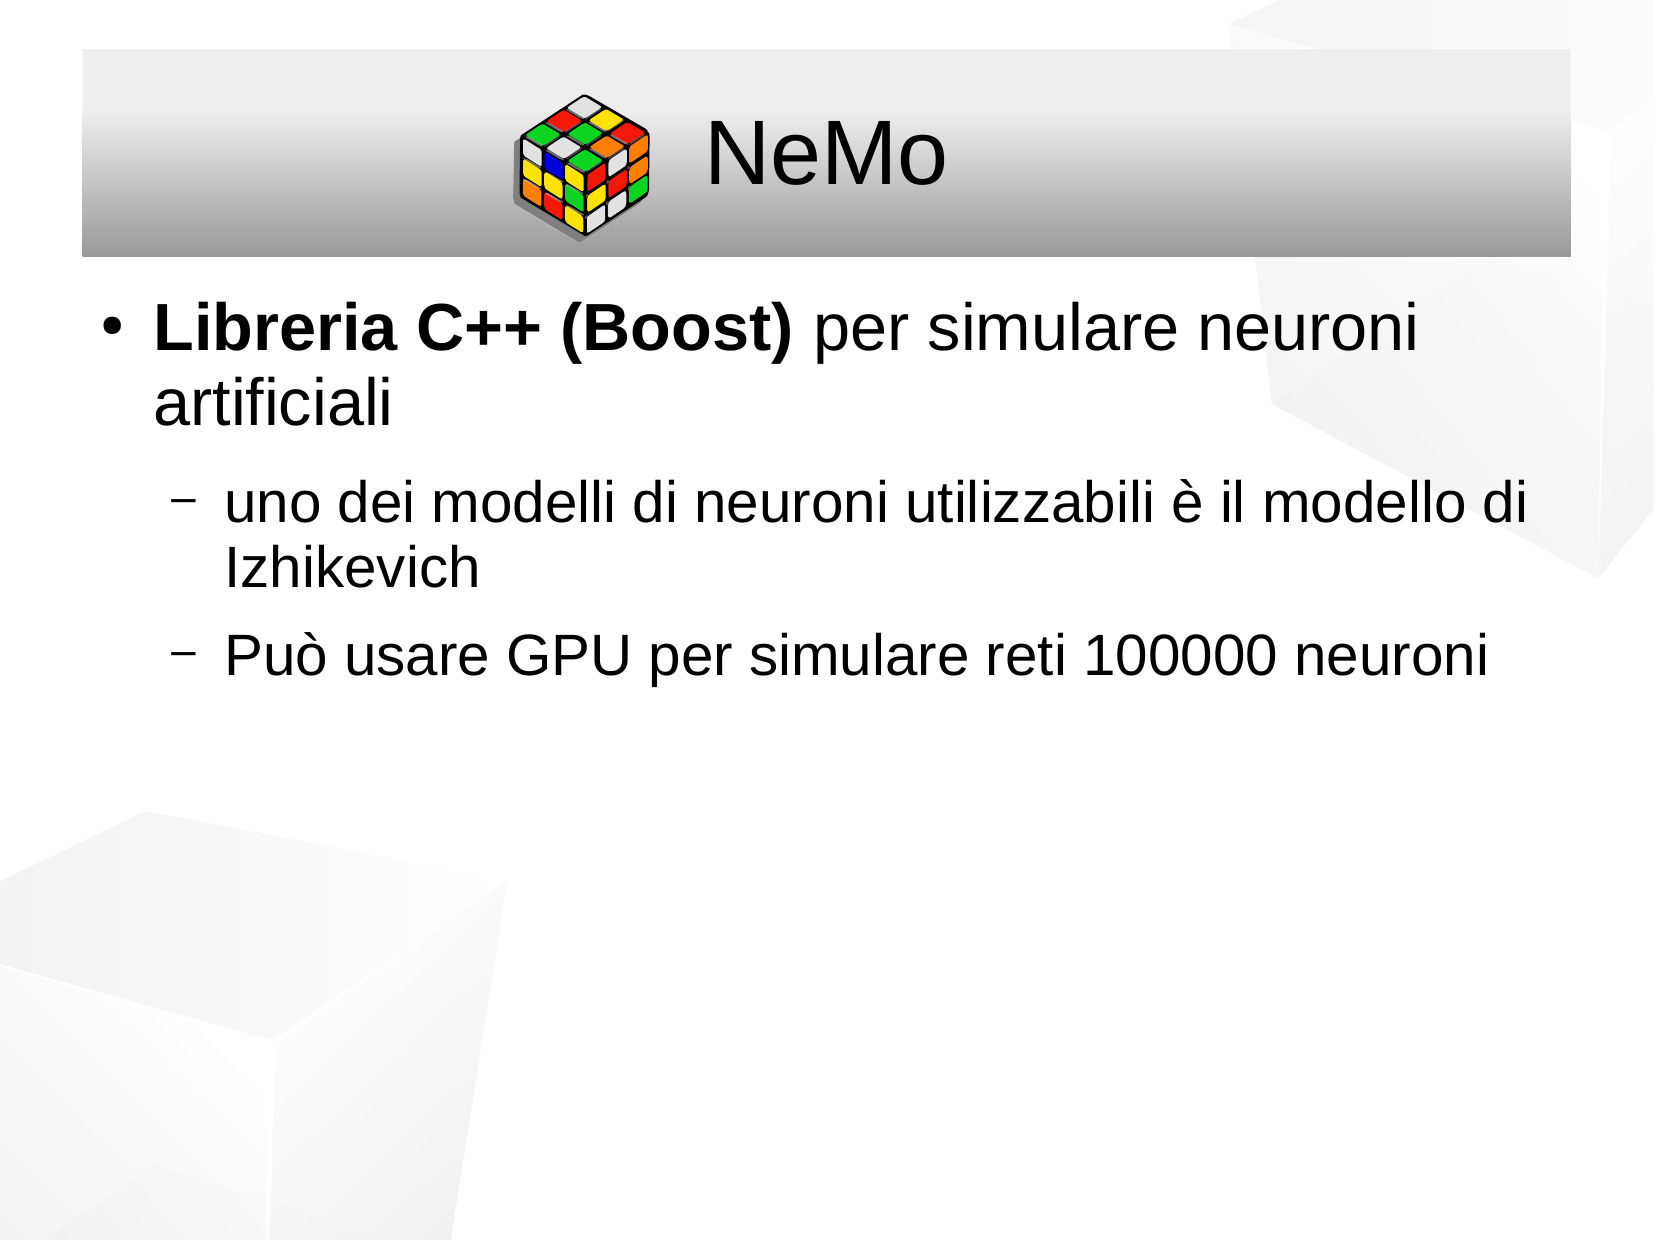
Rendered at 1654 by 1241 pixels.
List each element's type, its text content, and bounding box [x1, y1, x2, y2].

title NeMo [82, 49, 1571, 257]
list Libreria C++ (Boost) per simulare neuroni artificiali uno dei modelli di neuroni utilizzabili è il modello di Izhikevich Può usare GPU per simulare reti 100000 neuroni [82, 290, 1571, 1010]
picture [519, 94, 650, 237]
